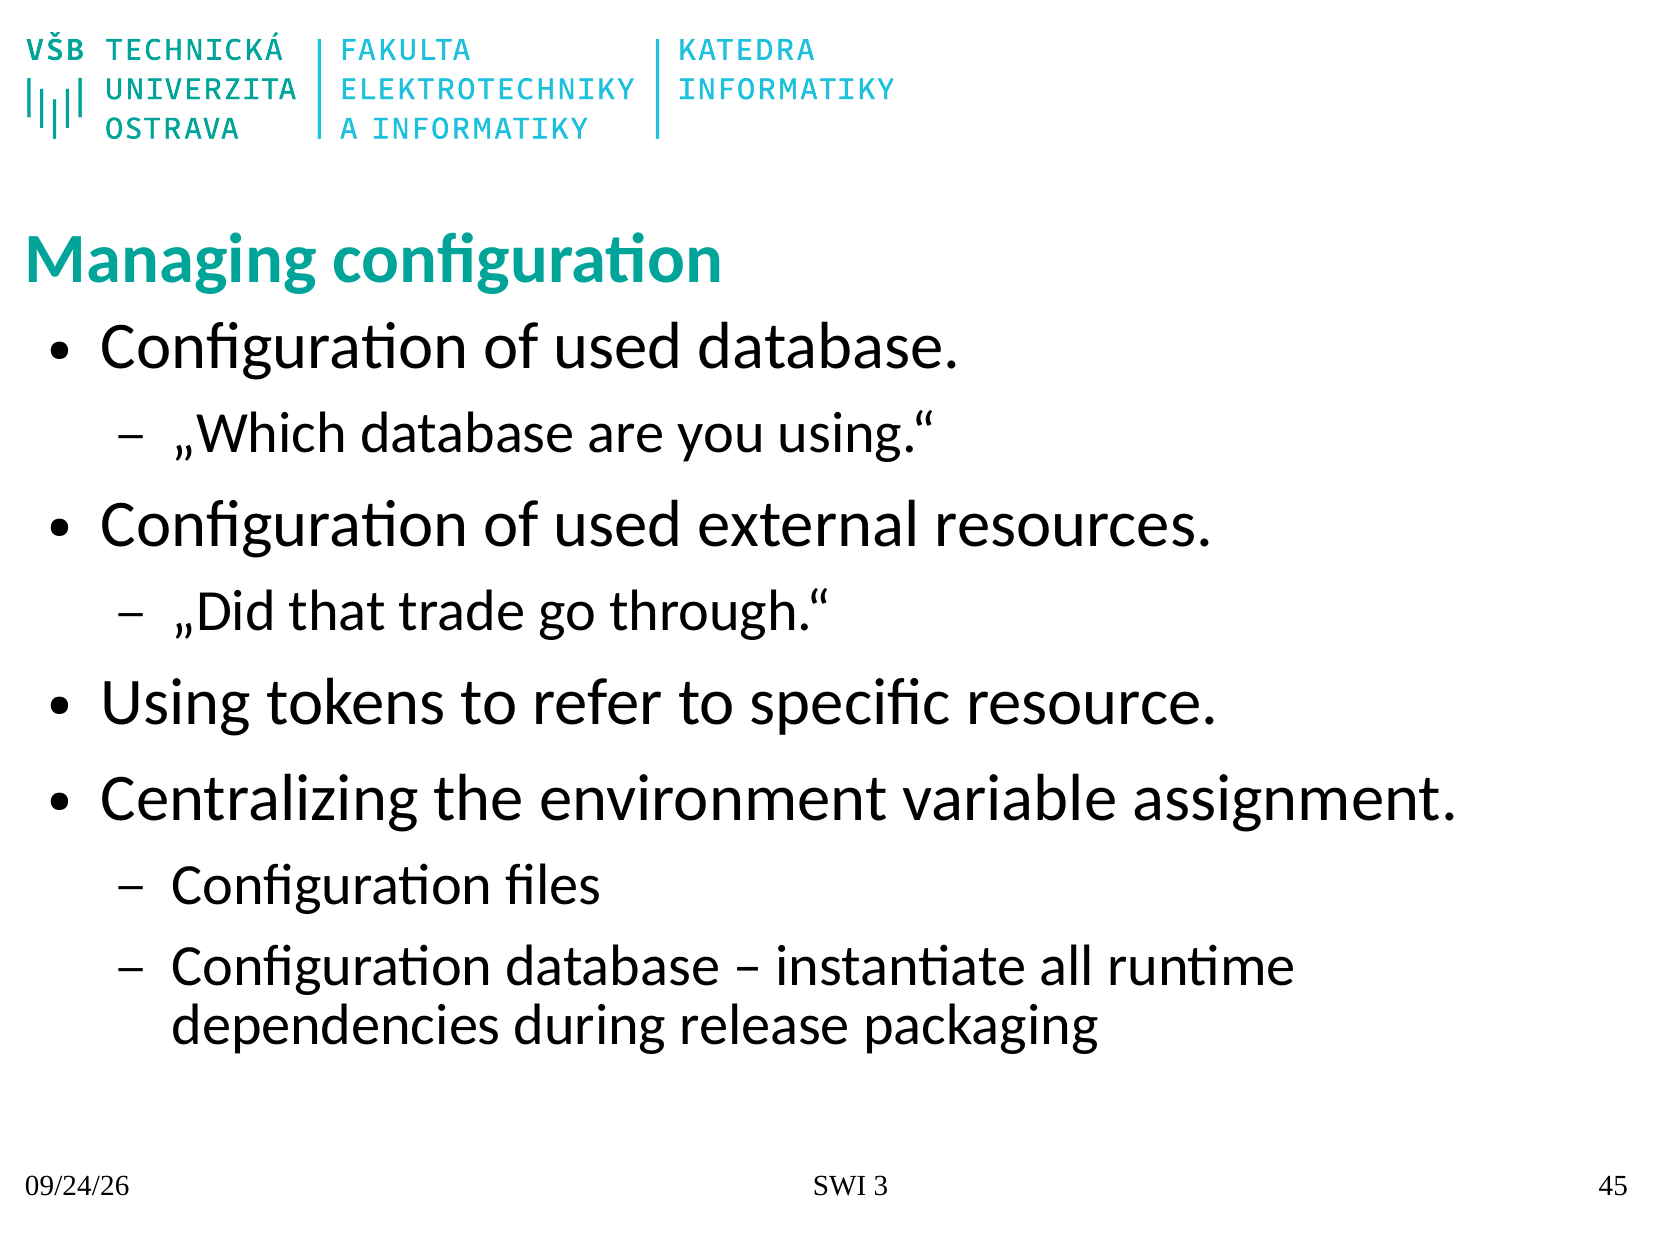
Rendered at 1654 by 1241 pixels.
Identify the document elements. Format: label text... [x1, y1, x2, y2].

list Configuration of used database. „Which database are you using.“ Configuration of used external resources. „Did that trade go through.“ Using tokens to refer to specific resource. Centralizing the environment variable assignment. Configuration files Configuration database – instantiate all runtime dependencies during release packaging [30, 318, 1629, 1146]
title Managing configuration [24, 169, 1629, 300]
picture [26, 31, 894, 139]
